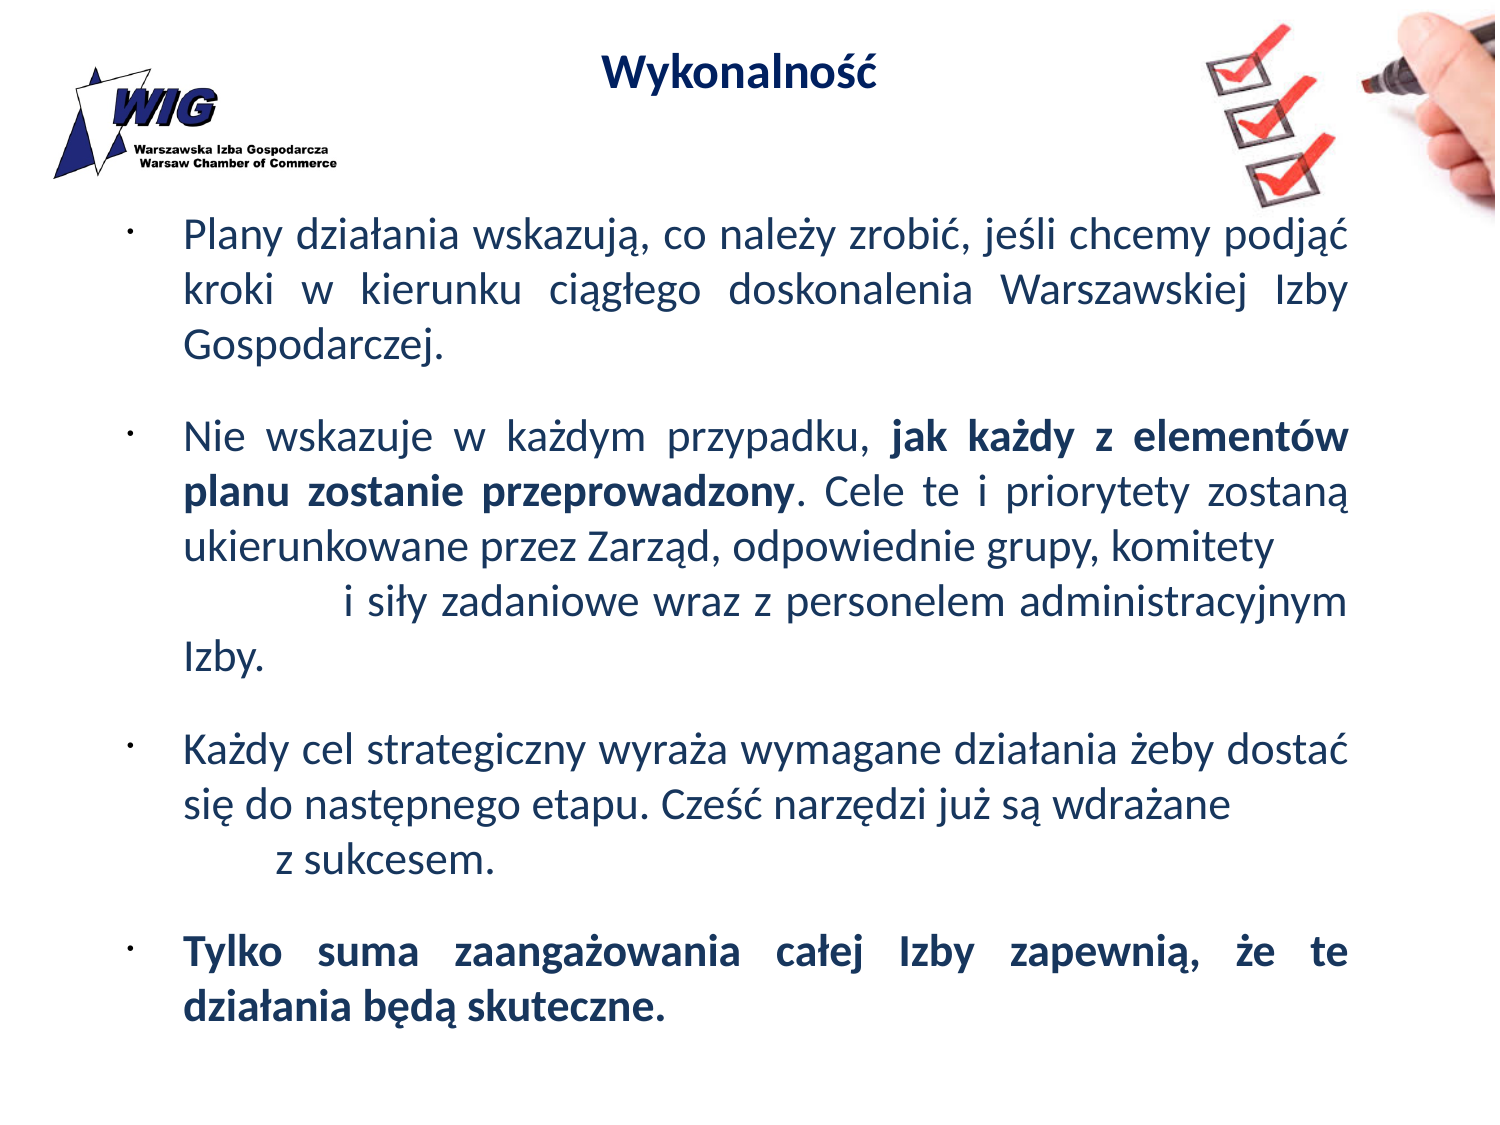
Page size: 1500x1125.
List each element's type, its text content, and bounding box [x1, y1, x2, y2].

text_box Plany działania wskazują, co należy zrobić, jeśli chcemy podjąć kroki w kierunku ciągłego doskonalenia Warszawskiej Izby Gospodarczej. Nie wskazuje w każdym przypadku, jak każdy z elementów planu zostanie przeprowadzony. Cele te i priorytety zostaną ukierunkowane przez Zarząd, odpowiednie grupy, komitety i siły zadaniowe wraz z personelem administracyjnym Izby. Każdy cel strategiczny wyraża wymagane działania żeby dostać się do następnego etapu. Cześć narzędzi już są wdrażane z sukcesem. Tylko suma zaangażowania całej Izby zapewnią, że te działania będą skuteczne. [112, 196, 1365, 1121]
title Wykonalność [64, 30, 1415, 149]
picture [1139, 0, 1495, 237]
picture [53, 66, 337, 179]
